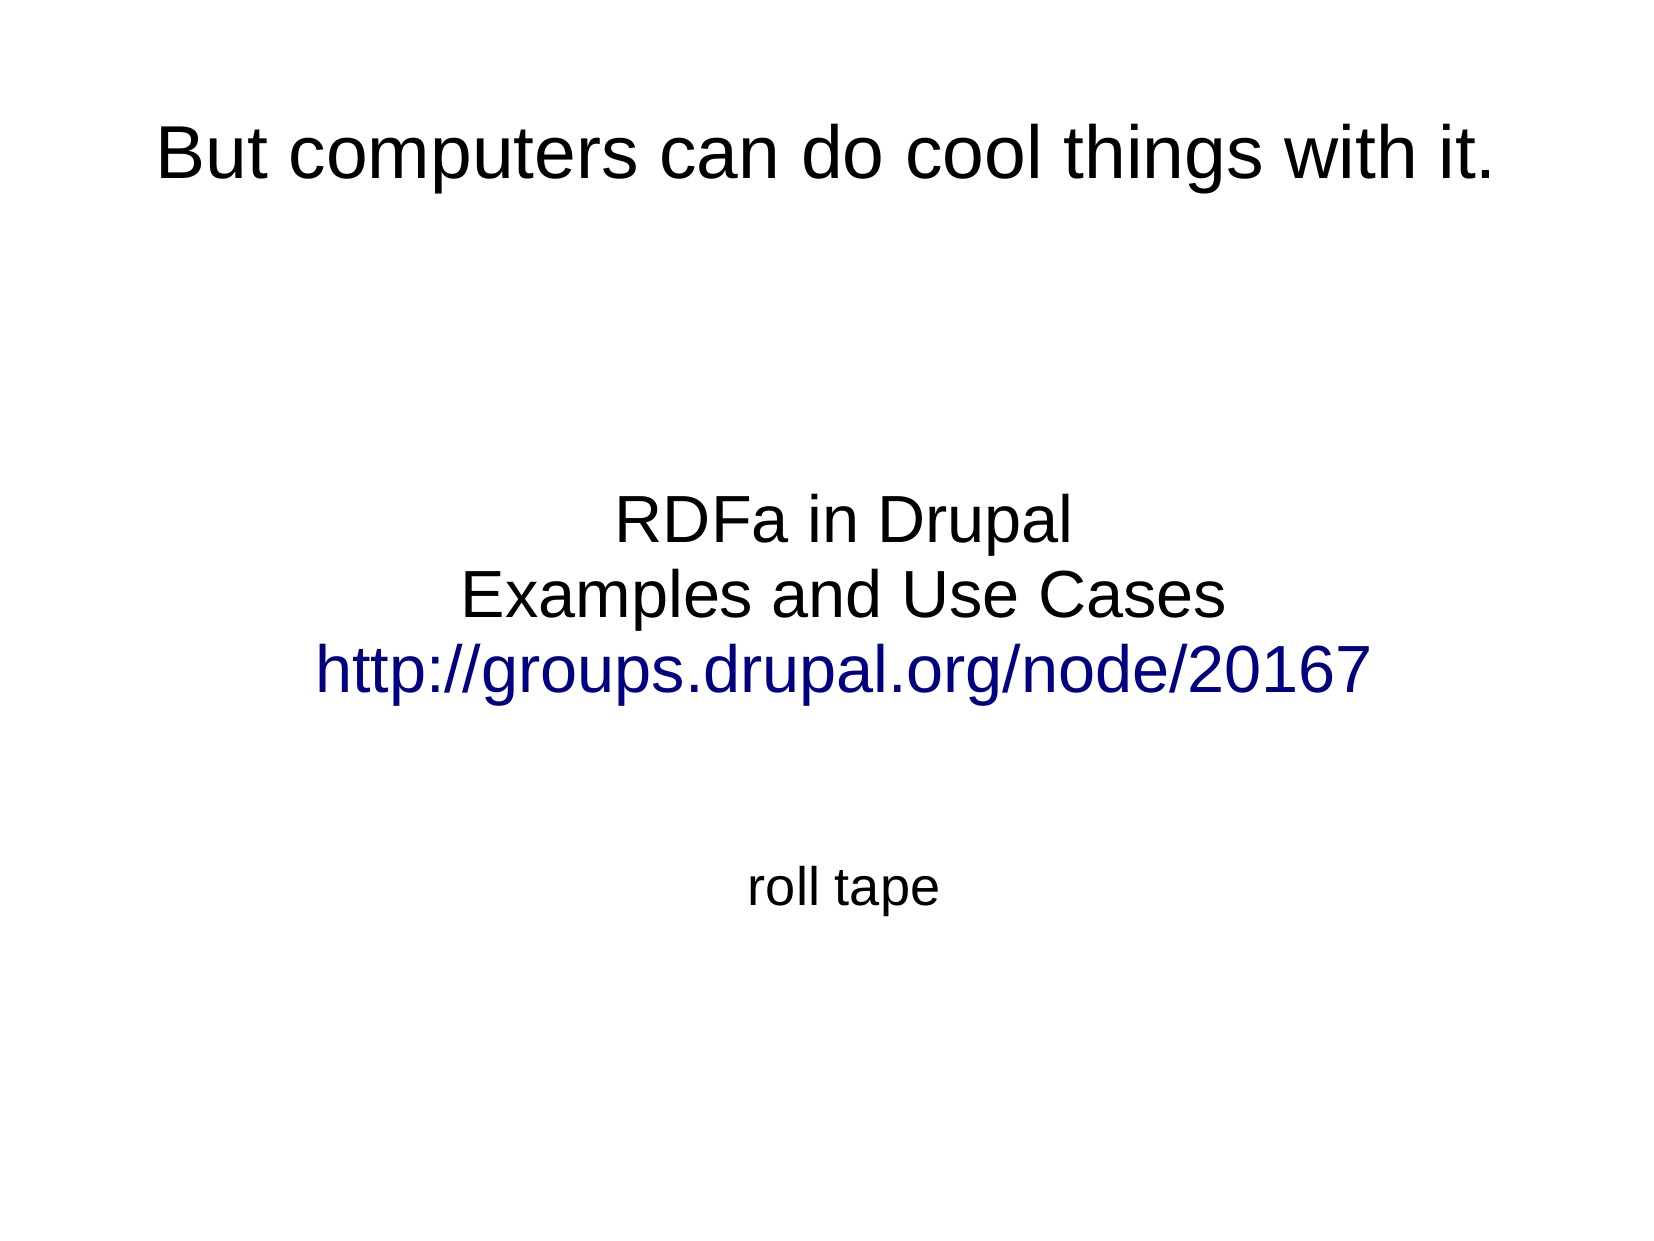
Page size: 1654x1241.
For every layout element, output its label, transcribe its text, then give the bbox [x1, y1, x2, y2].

title But computers can do cool things with it. [82, 56, 1571, 250]
subtitle RDFa in Drupal Examples and Use Cases http://groups.drupal.org/node/20167 roll tape [82, 297, 1571, 1102]
